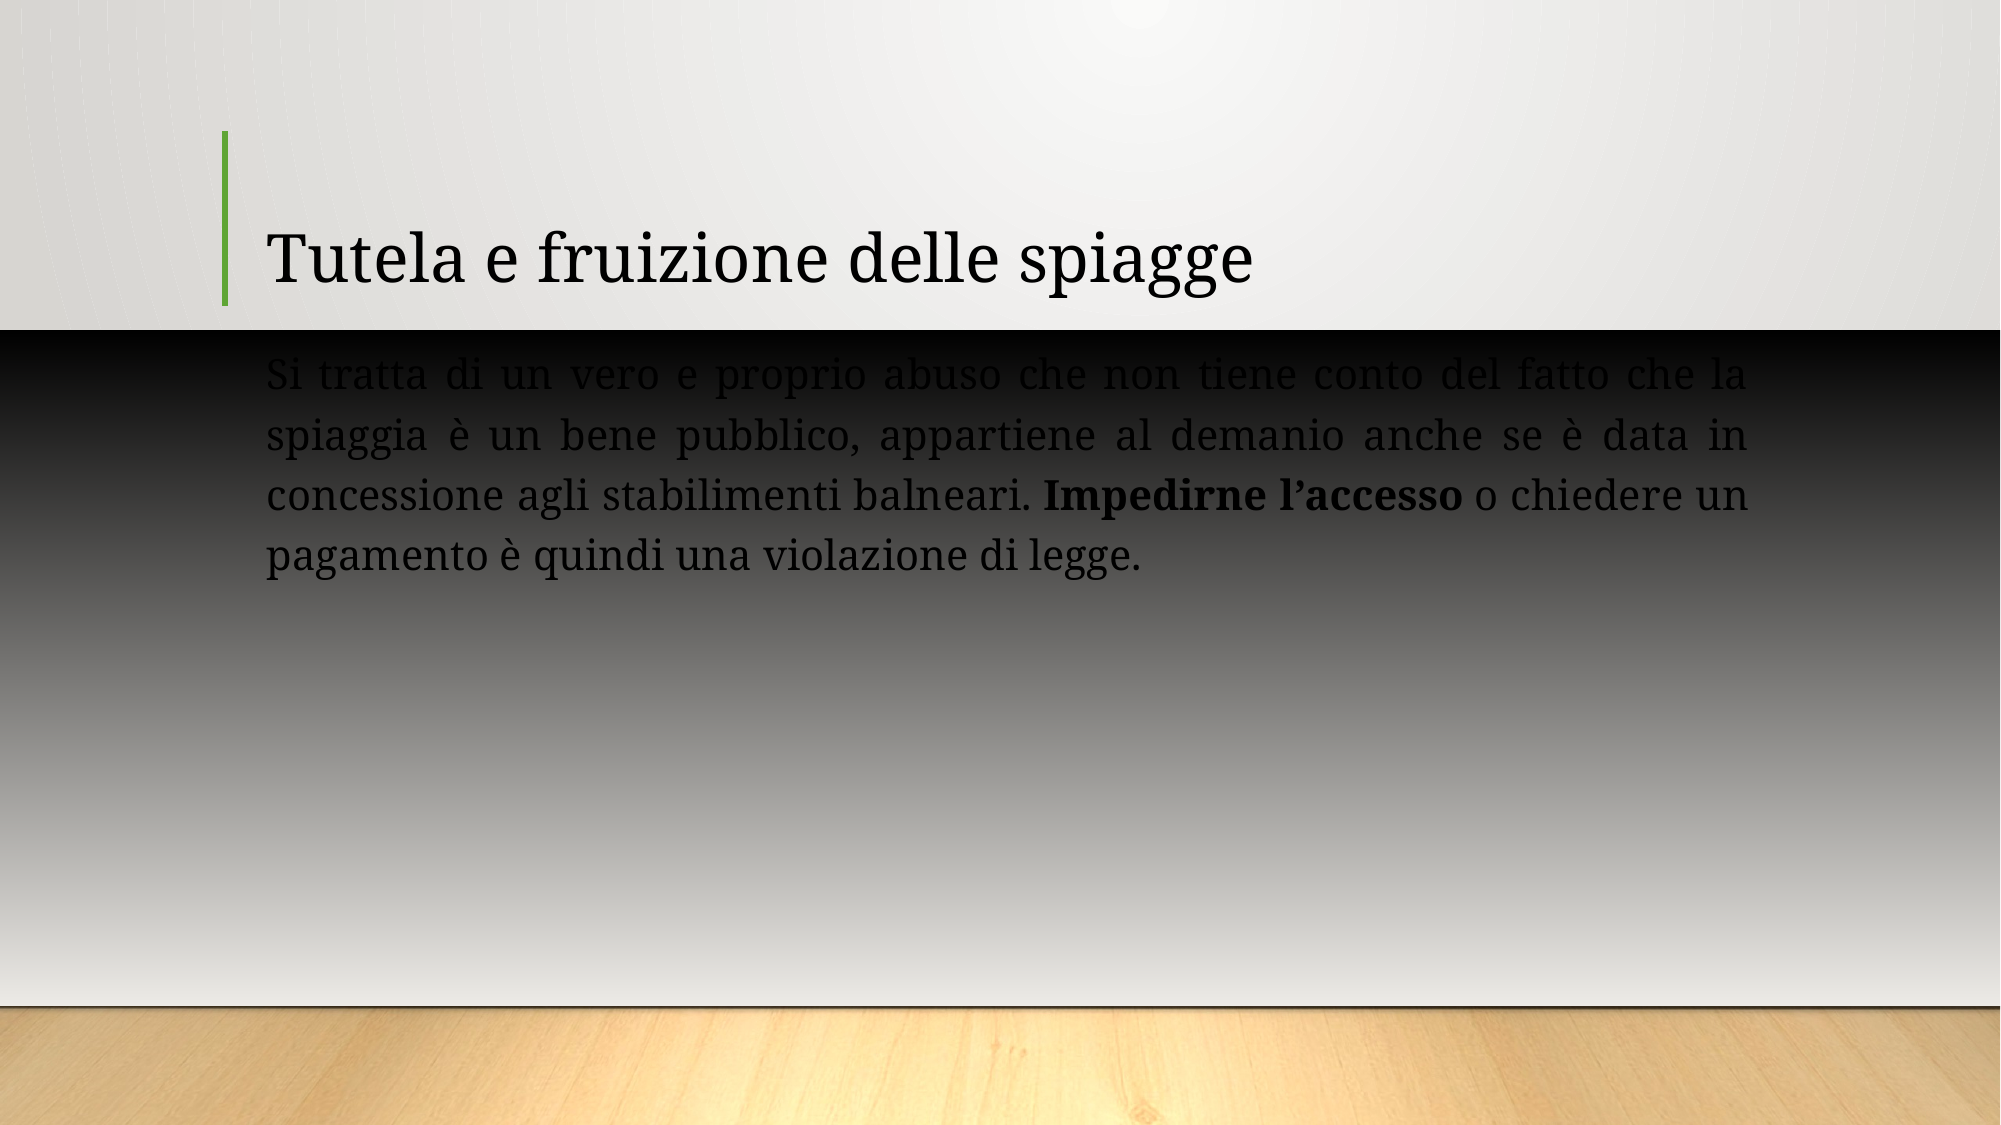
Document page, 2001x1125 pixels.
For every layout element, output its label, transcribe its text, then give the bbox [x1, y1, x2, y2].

list Si tratta di un vero e proprio abuso che non tiene conto del fatto che la spiaggia è un bene pubblico, appartiene al demanio anche se è data in concessione agli stabilimenti balneari. Impedirne l’accesso o chiedere un pagamento è quindi una violazione di legge. [251, 330, 1814, 897]
title Tutela e fruizione delle spiagge [251, 131, 1814, 305]
